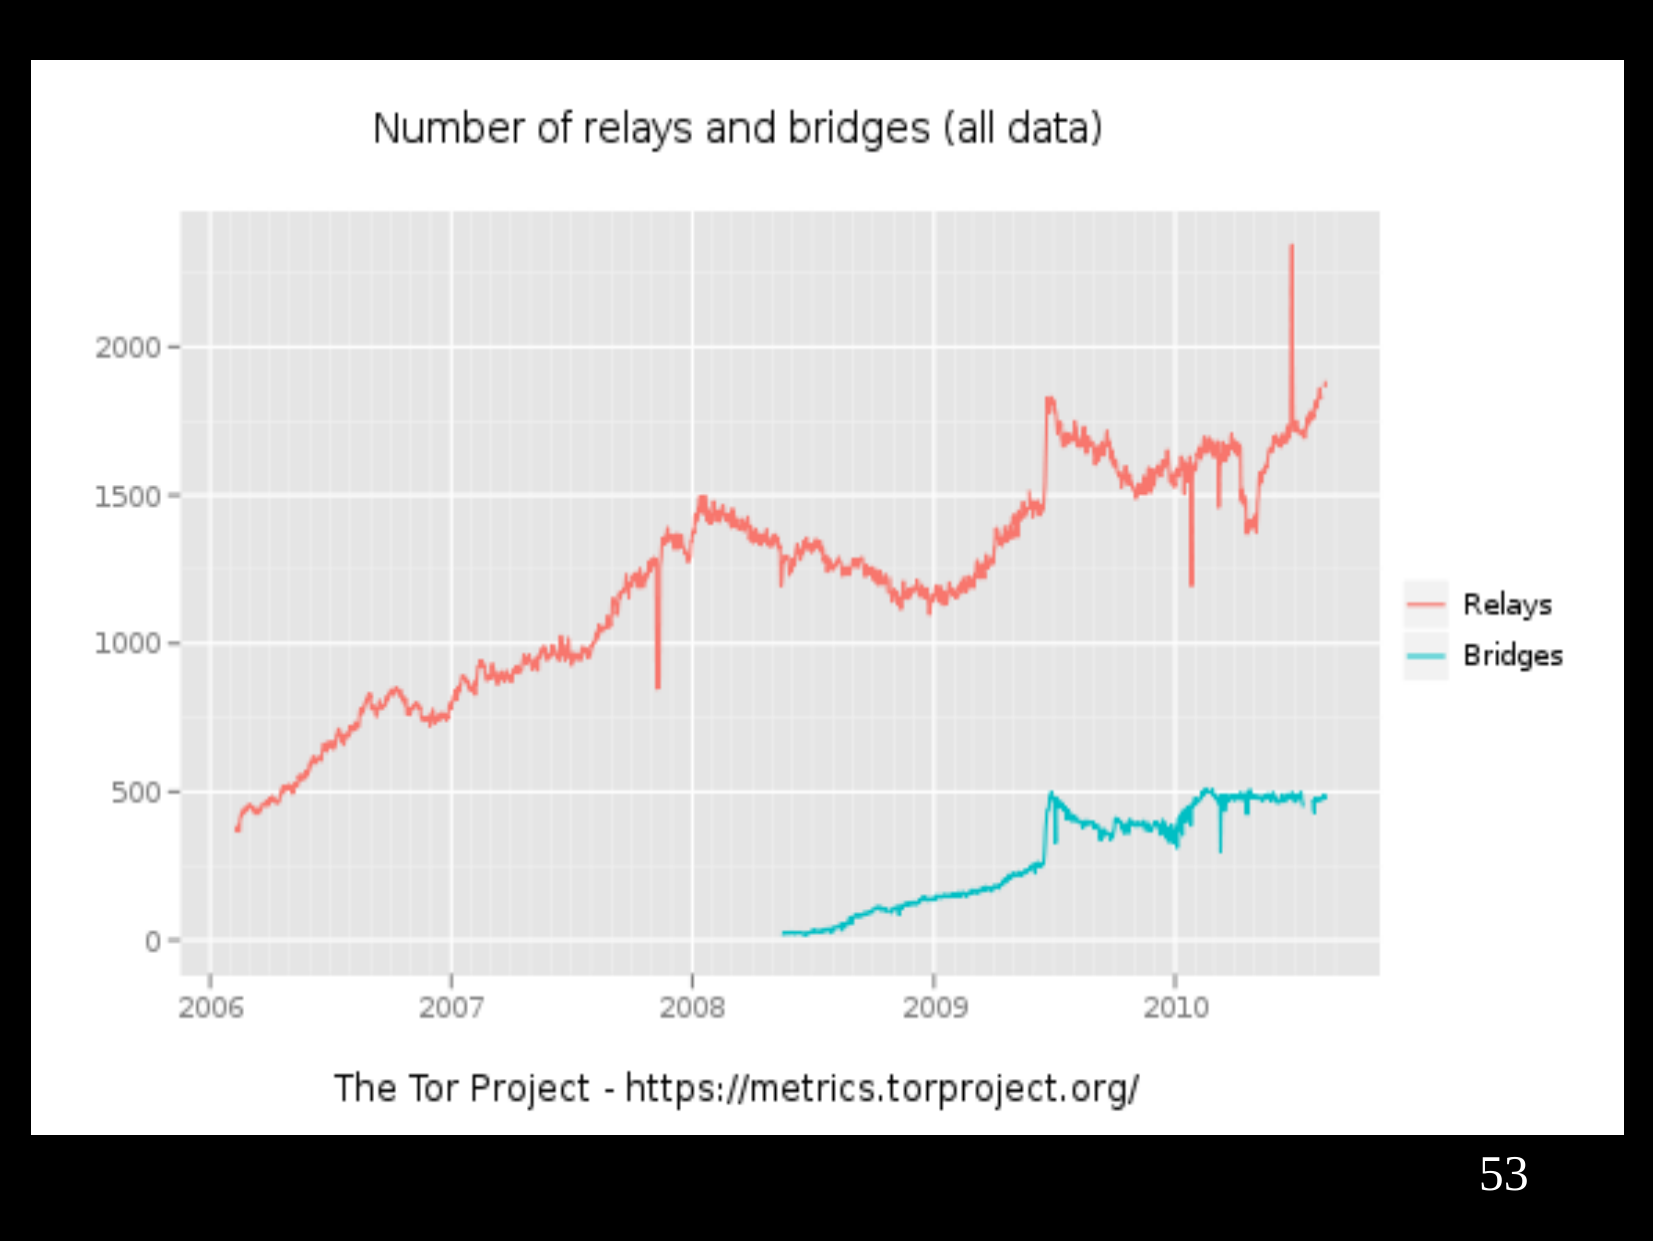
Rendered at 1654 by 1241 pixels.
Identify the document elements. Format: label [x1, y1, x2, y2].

picture [31, 60, 1624, 1135]
